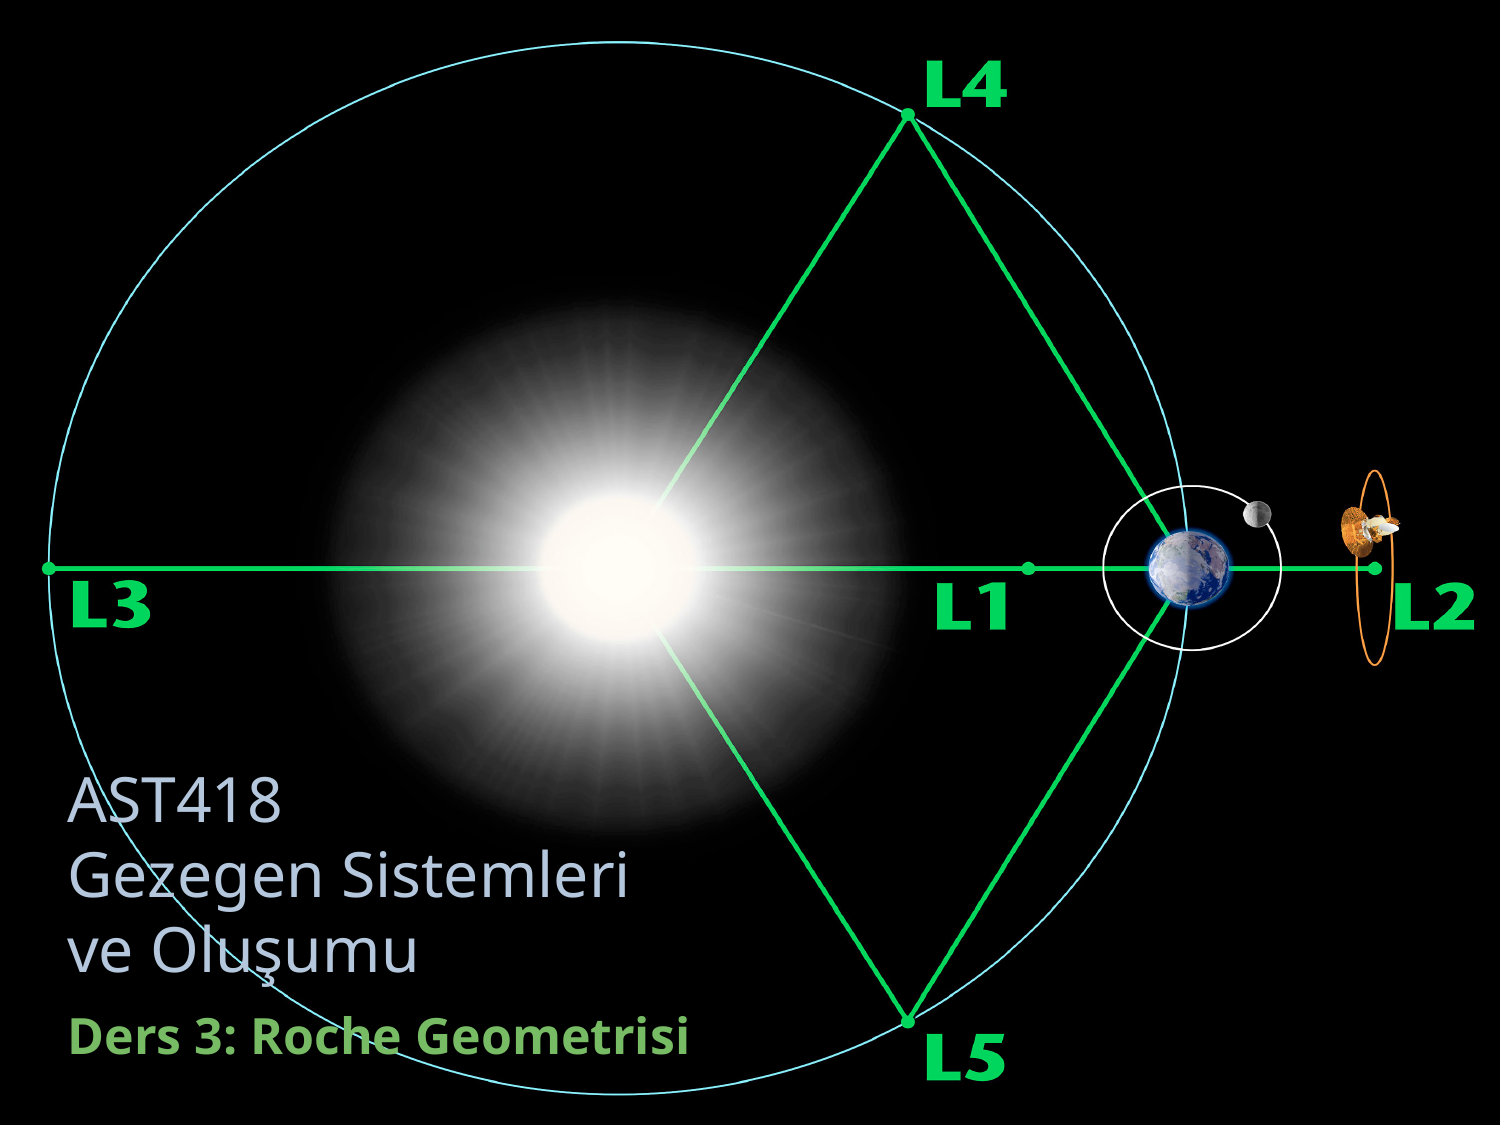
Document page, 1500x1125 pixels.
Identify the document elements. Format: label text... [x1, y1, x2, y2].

text_box Ders 3: Roche Geometrisi [52, 996, 1151, 1086]
title AST418 Gezegen Sistemleri ve Oluşumu [17, 760, 755, 986]
picture [0, 0, 1500, 1125]
